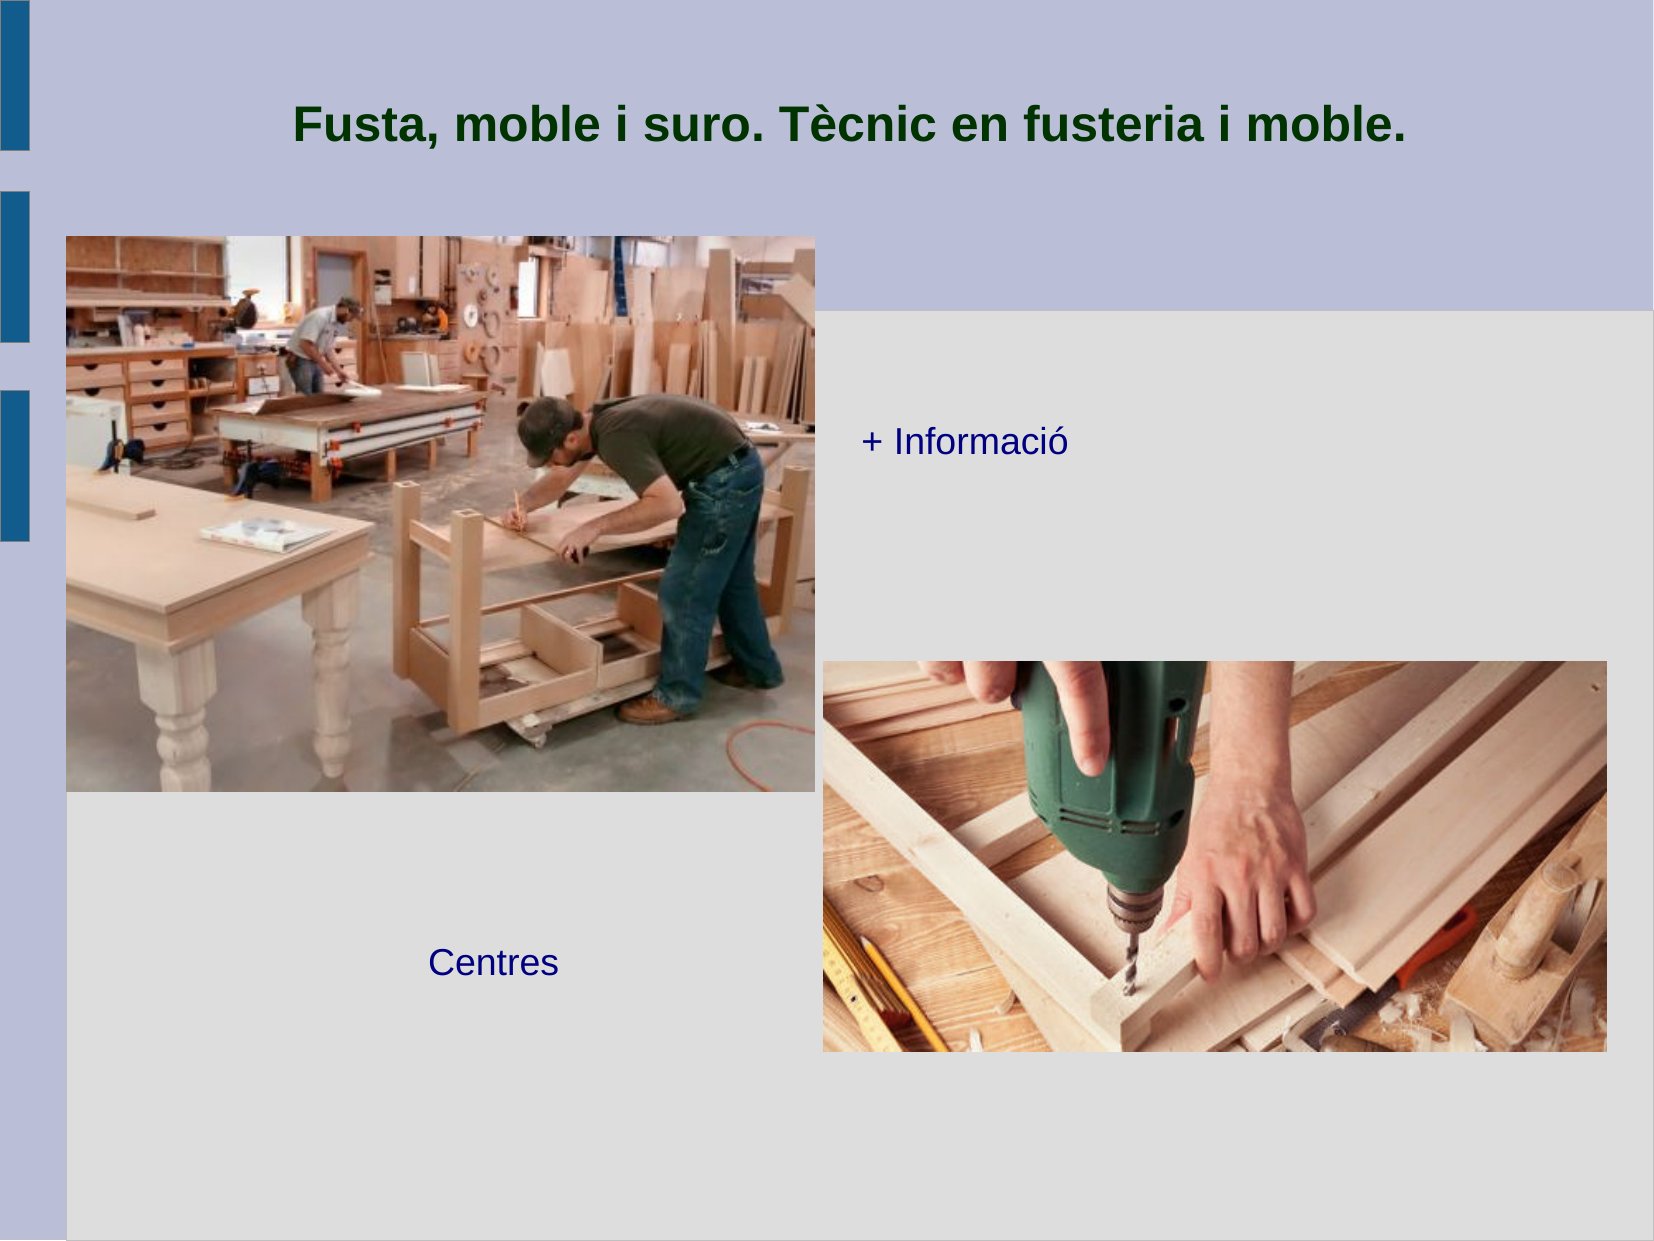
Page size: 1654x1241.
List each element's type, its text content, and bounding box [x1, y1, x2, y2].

text_box + Informació [846, 413, 1111, 484]
text_box Centres [413, 933, 638, 1004]
picture [823, 661, 1607, 1052]
picture [66, 236, 815, 792]
title Fusta, moble i suro. Tècnic en fusteria i moble. [141, 59, 1560, 189]
